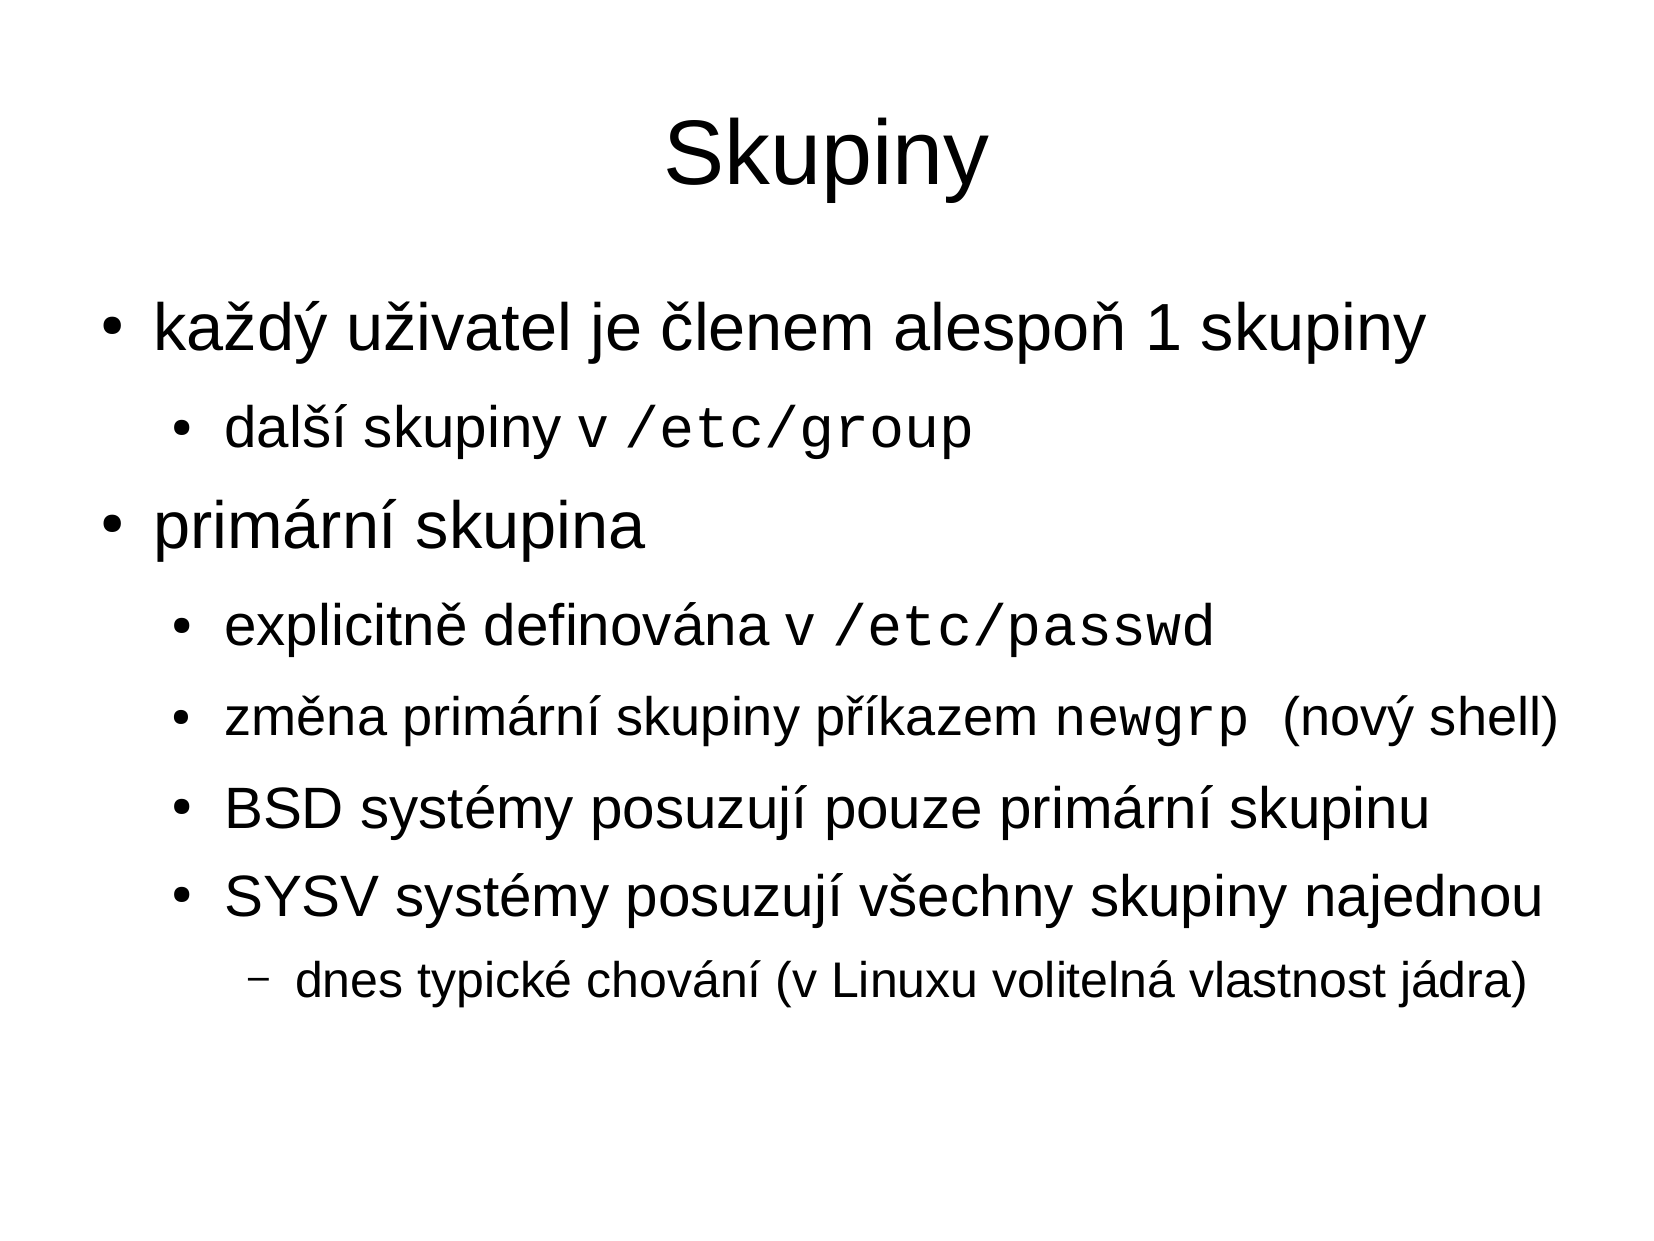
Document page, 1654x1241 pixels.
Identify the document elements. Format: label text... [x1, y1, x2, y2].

title Skupiny [82, 56, 1571, 250]
list každý uživatel je členem alespoň 1 skupiny další skupiny v /etc/group primární skupina explicitně definována v /etc/passwd změna primární skupiny příkazem newgrp (nový shell) BSD systémy posuzují pouze primární skupinu SYSV systémy posuzují všechny skupiny najednou dnes typické chování (v Linuxu volitelná vlastnost jádra) [82, 290, 1571, 1094]
